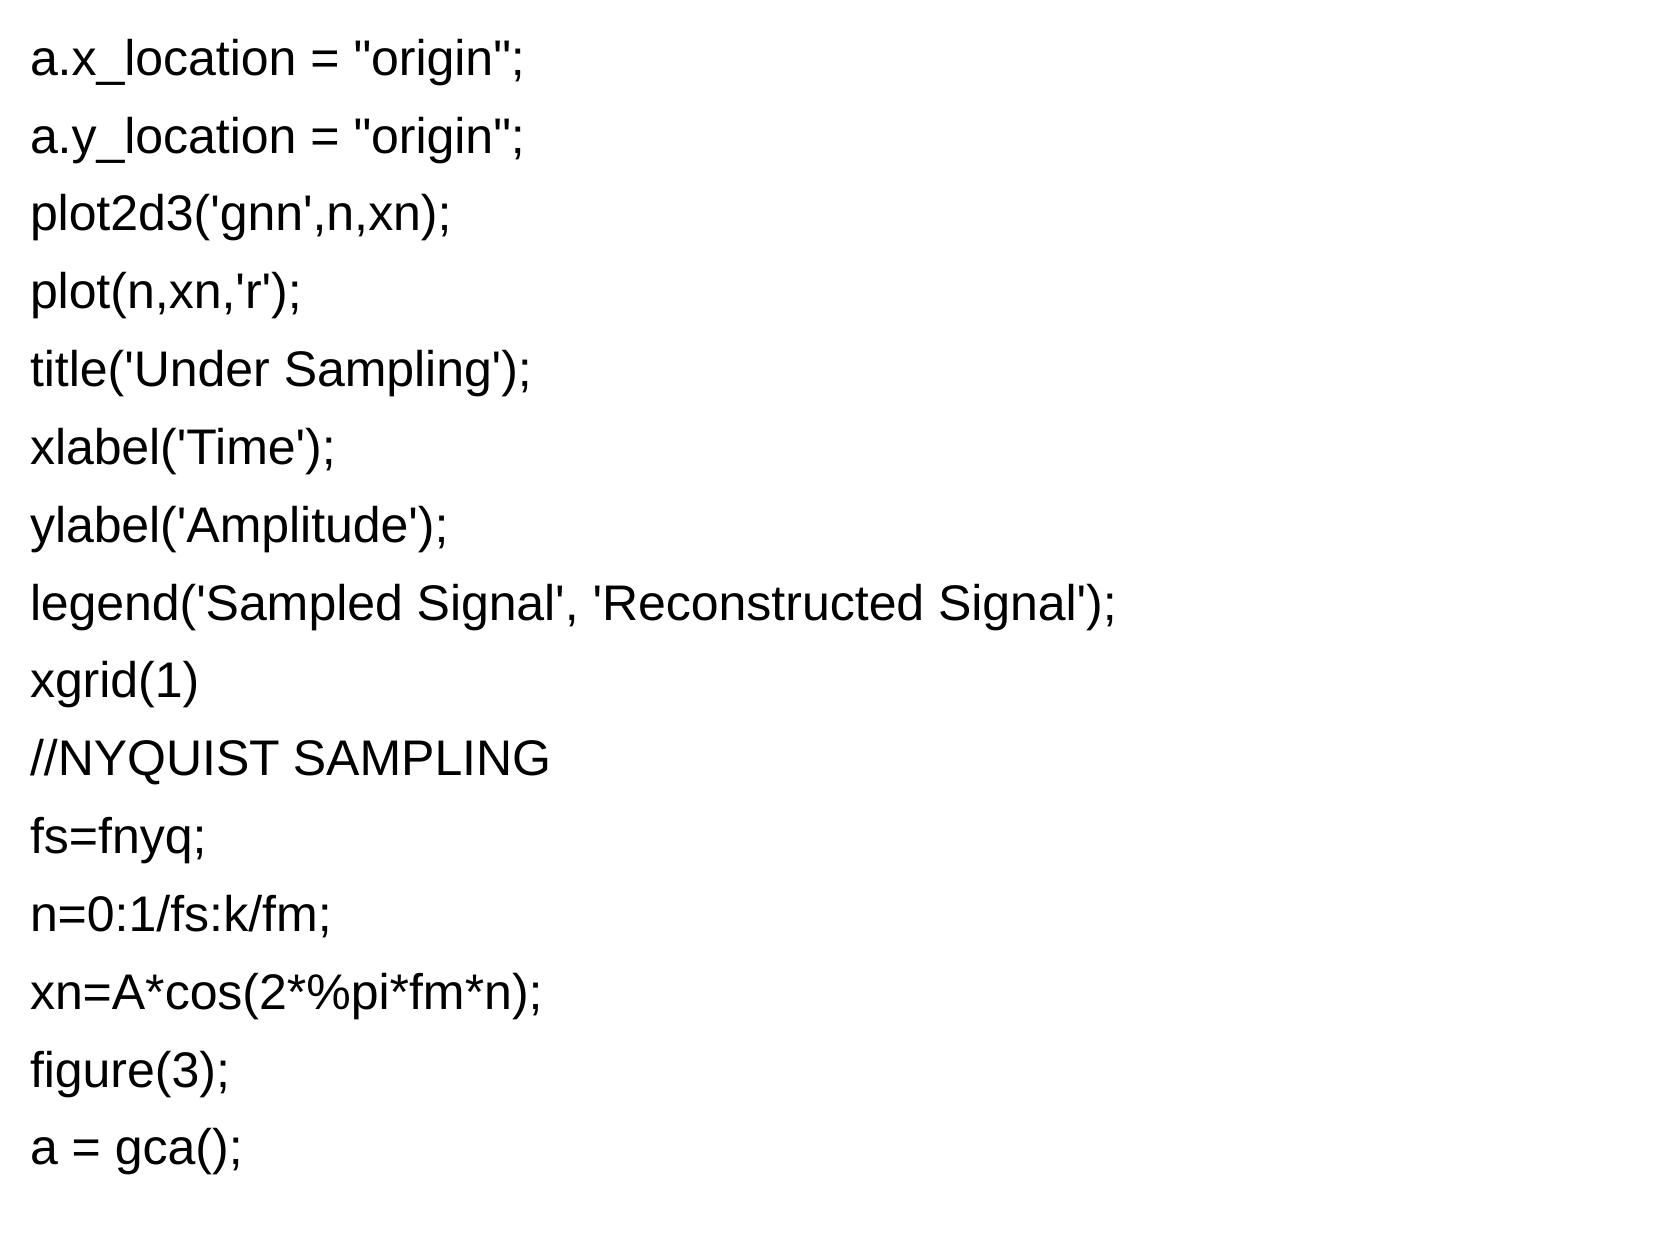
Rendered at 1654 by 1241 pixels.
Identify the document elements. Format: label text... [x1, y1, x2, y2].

list a.x_location = "origin"; a.y_location = "origin"; plot2d3('gnn',n,xn); plot(n,xn,'r'); title('Under Sampling'); xlabel('Time'); ylabel('Amplitude'); legend('Sampled Signal', 'Reconstructed Signal'); xgrid(1) //NYQUIST SAMPLING fs=fnyq; n=0:1/fs:k/fm; xn=A*cos(2*%pi*fm*n); figure(3); a = gca(); [30, 30, 1606, 1186]
